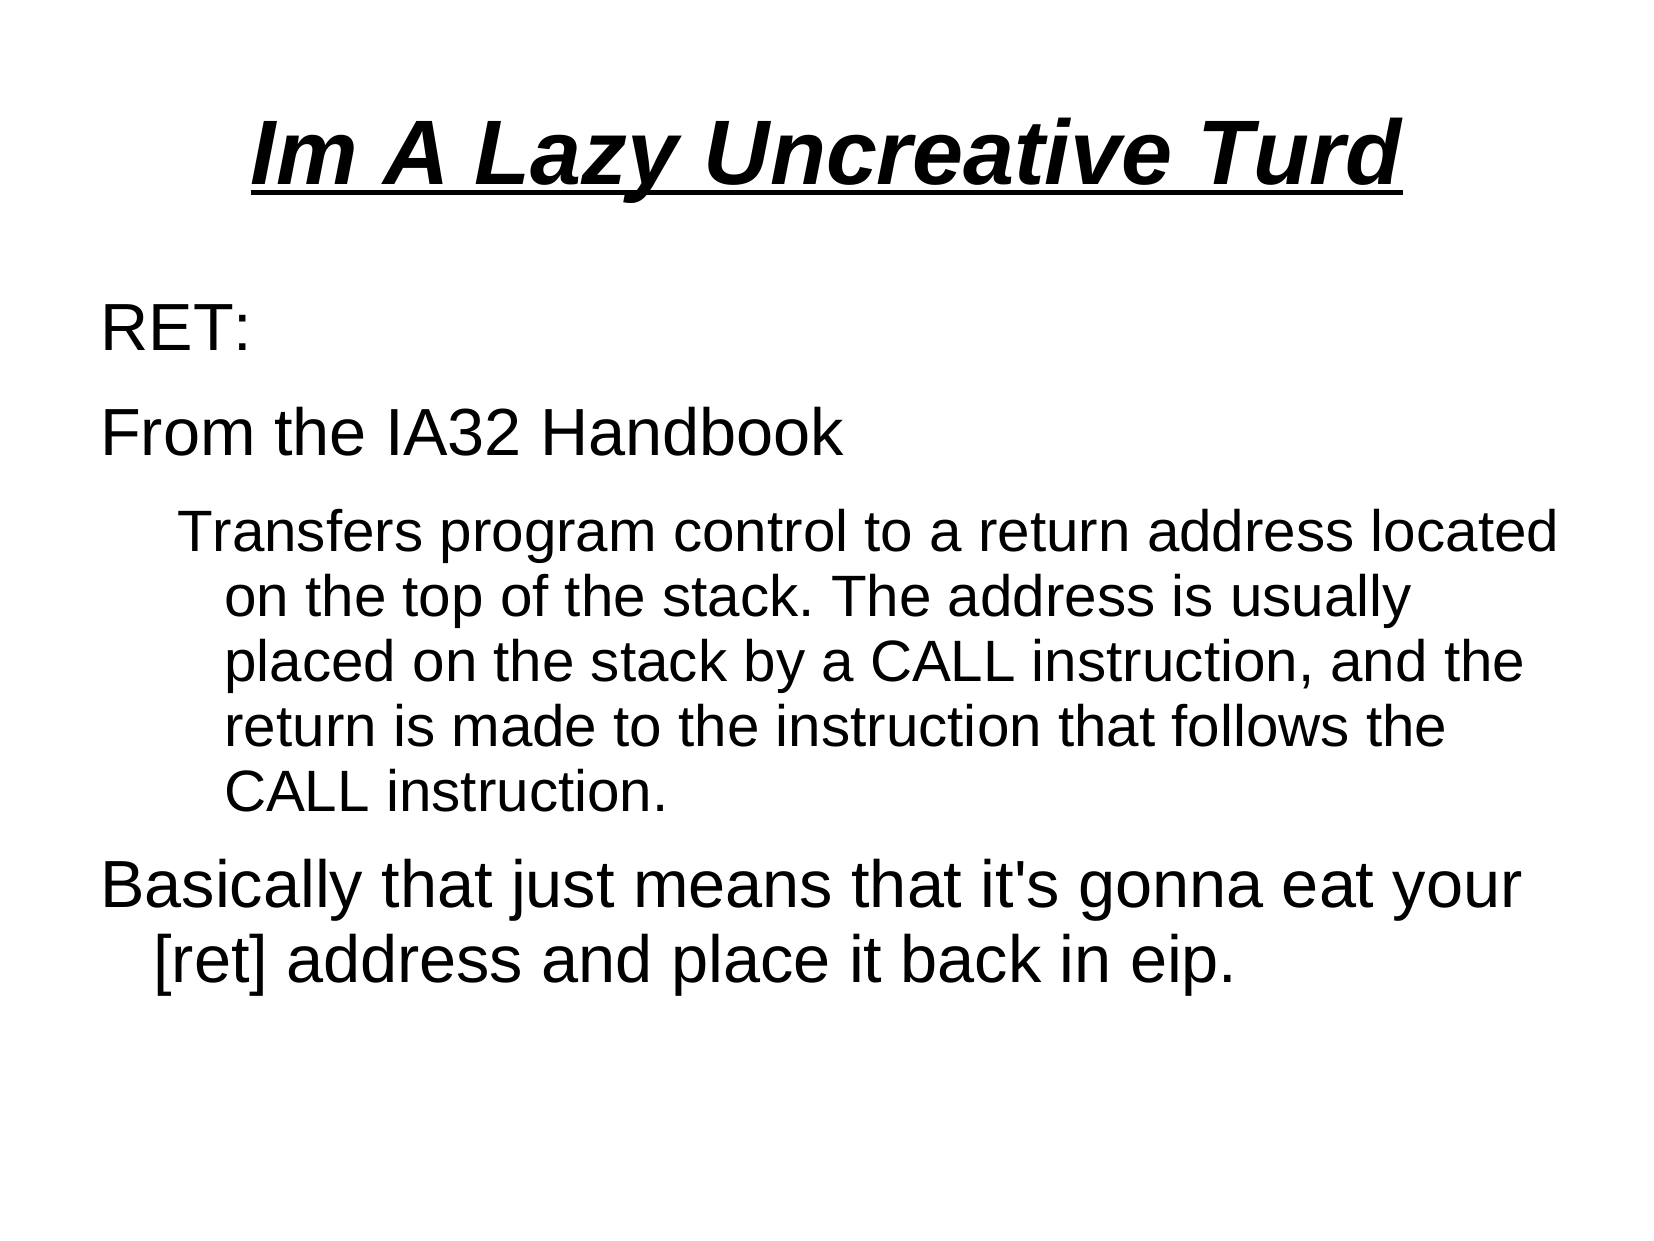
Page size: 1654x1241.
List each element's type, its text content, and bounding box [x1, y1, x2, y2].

list RET: From the IA32 Handbook Transfers program control to a return address located on the top of the stack. The address is usually placed on the stack by a CALL instruction, and the return is made to the instruction that follows the CALL instruction. Basically that just means that it's gonna eat your [ret] address and place it back in eip. [82, 290, 1571, 1109]
title Im A Lazy Uncreative Turd [82, 49, 1571, 257]
